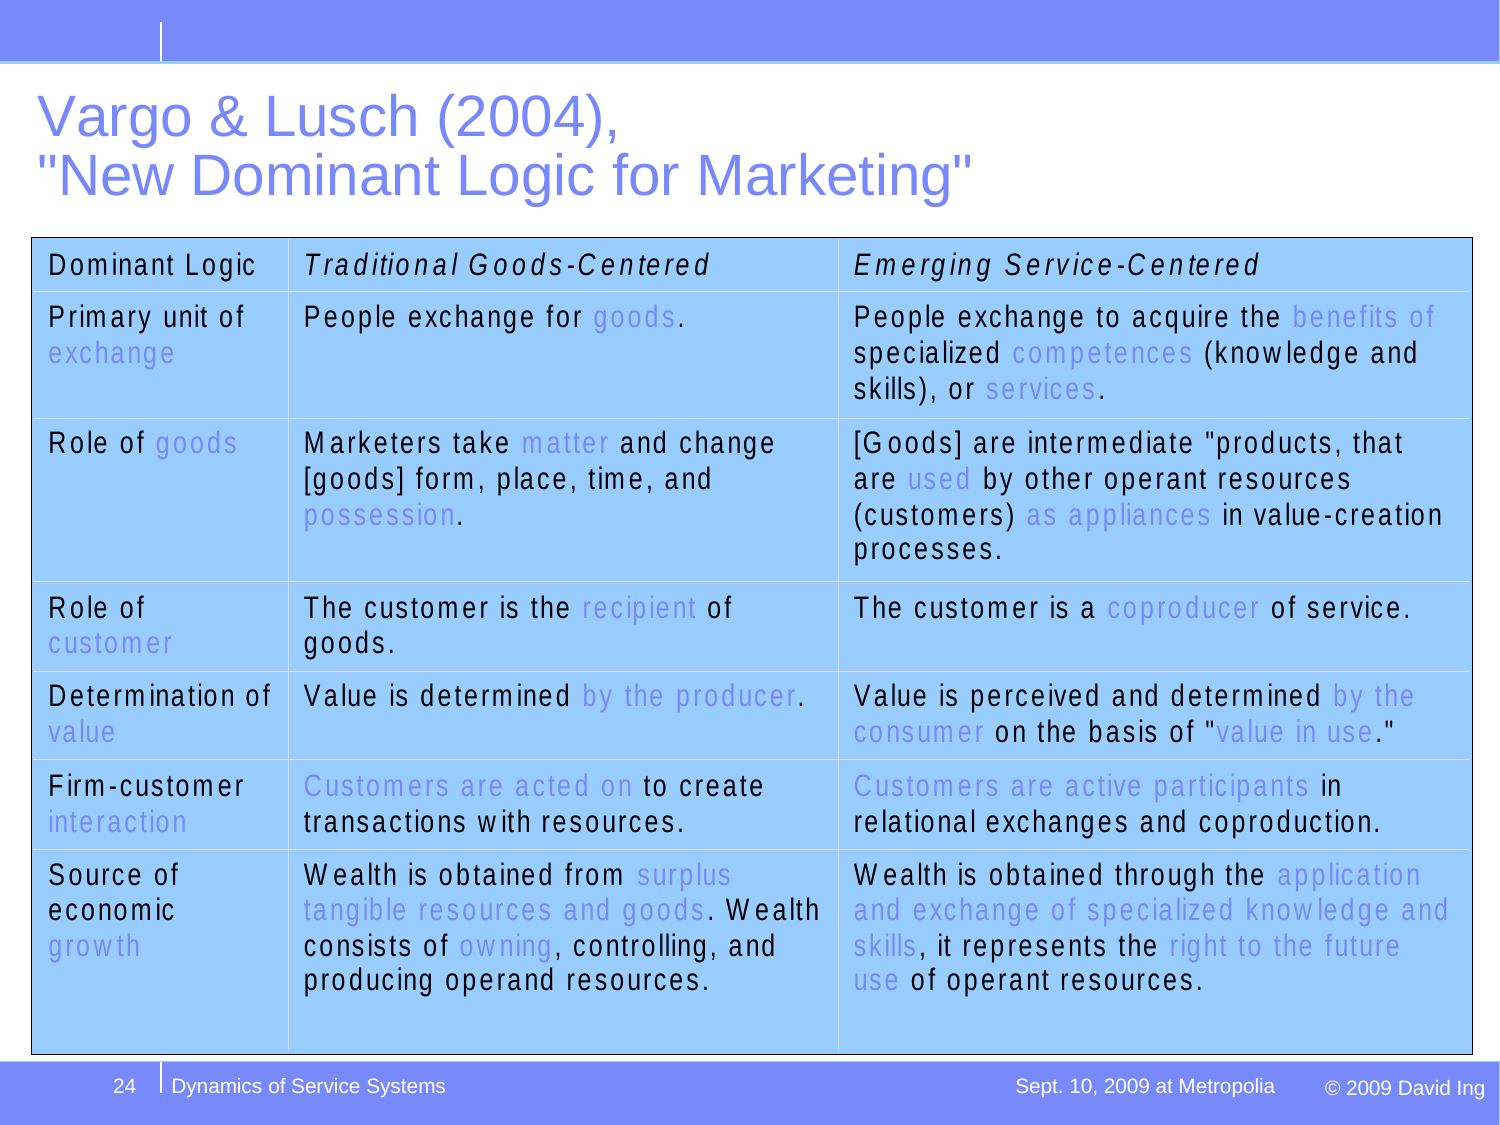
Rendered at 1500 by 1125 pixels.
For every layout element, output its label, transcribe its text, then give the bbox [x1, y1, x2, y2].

chart [31, 237, 1473, 1055]
title Vargo & Lusch (2004), "New Dominant Logic for Marketing" [37, 90, 1463, 209]
